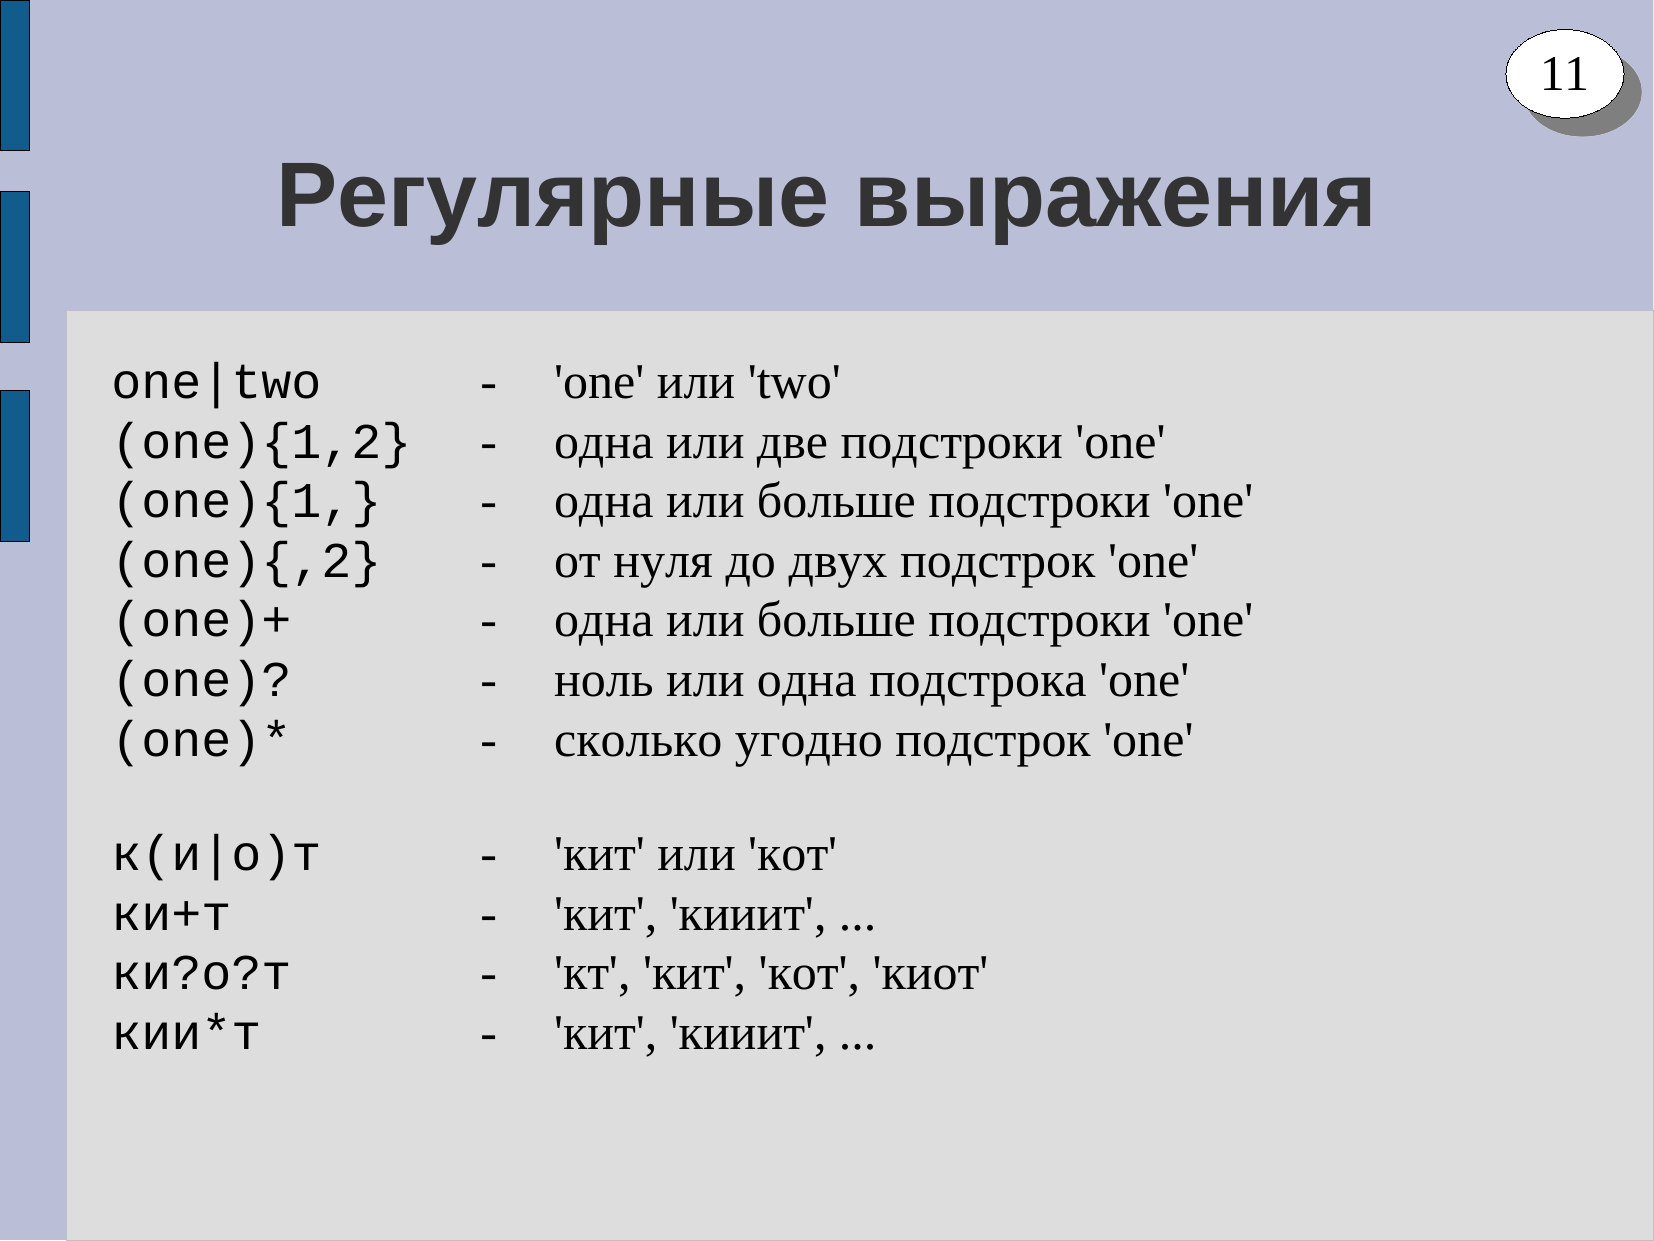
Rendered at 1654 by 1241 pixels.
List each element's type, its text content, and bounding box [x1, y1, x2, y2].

title Регулярные выражения [121, 91, 1534, 299]
text_box one|two - 'one' или 'two' (one){1,2} - одна или две подстроки 'one' (one){1,} - одна или больше подстроки 'one' (one){,2} - от нуля до двух подстрок 'one' (one)+ - одна или больше подстроки 'one' (one)? - ноль или одна подстрока 'one' (one)* - сколько угодно подстрок 'one' к(и|о)т - 'кит' или 'кот' ки+т - 'кит', 'кииит', ... ки?о?т - 'кт', 'кит', 'кот', 'киот' кии*т - 'кит', 'кииит', ... [111, 354, 1300, 1065]
text_box 11 [1505, 29, 1625, 119]
